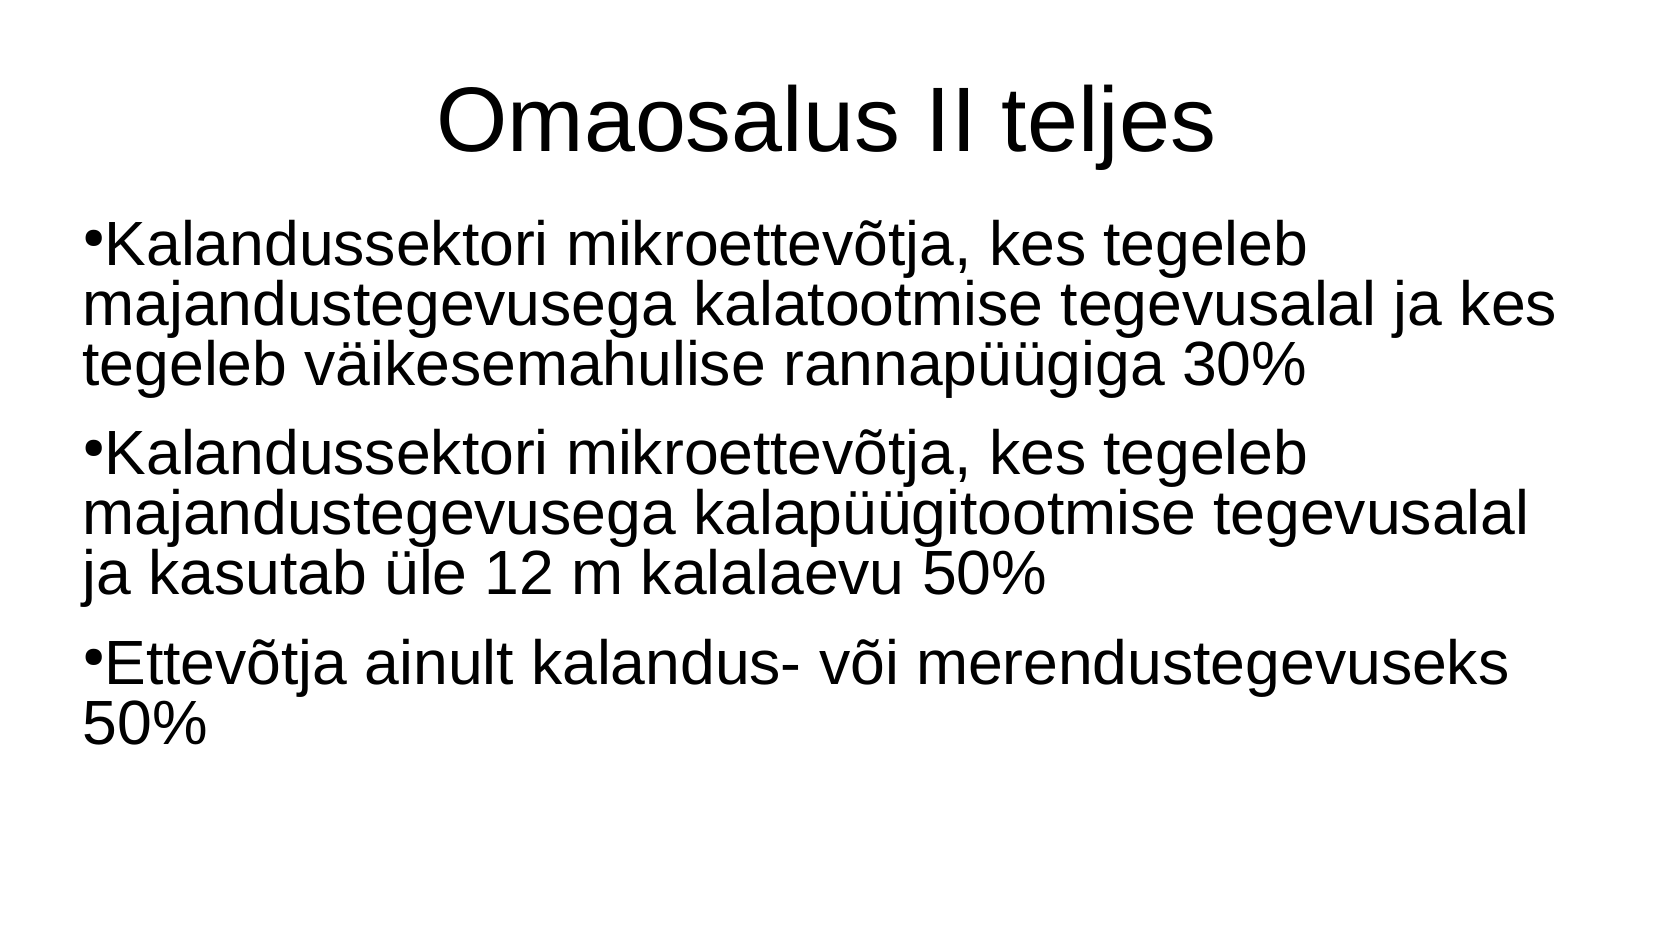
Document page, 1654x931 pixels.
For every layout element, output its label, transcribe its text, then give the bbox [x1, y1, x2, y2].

list Kalandussektori mikroettevõtja, kes tegeleb majandustegevusega kalatootmise tegevusalal ja kes tegeleb väikesemahulise rannapüügiga 30% Kalandussektori mikroettevõtja, kes tegeleb majandustegevusega kalapüügitootmise tegevusalal ja kasutab üle 12 m kalalaevu 50% Ettevõtja ainult kalandus- või merendustegevuseks 50% [82, 217, 1571, 758]
title Omaosalus II teljes [82, 37, 1571, 193]
